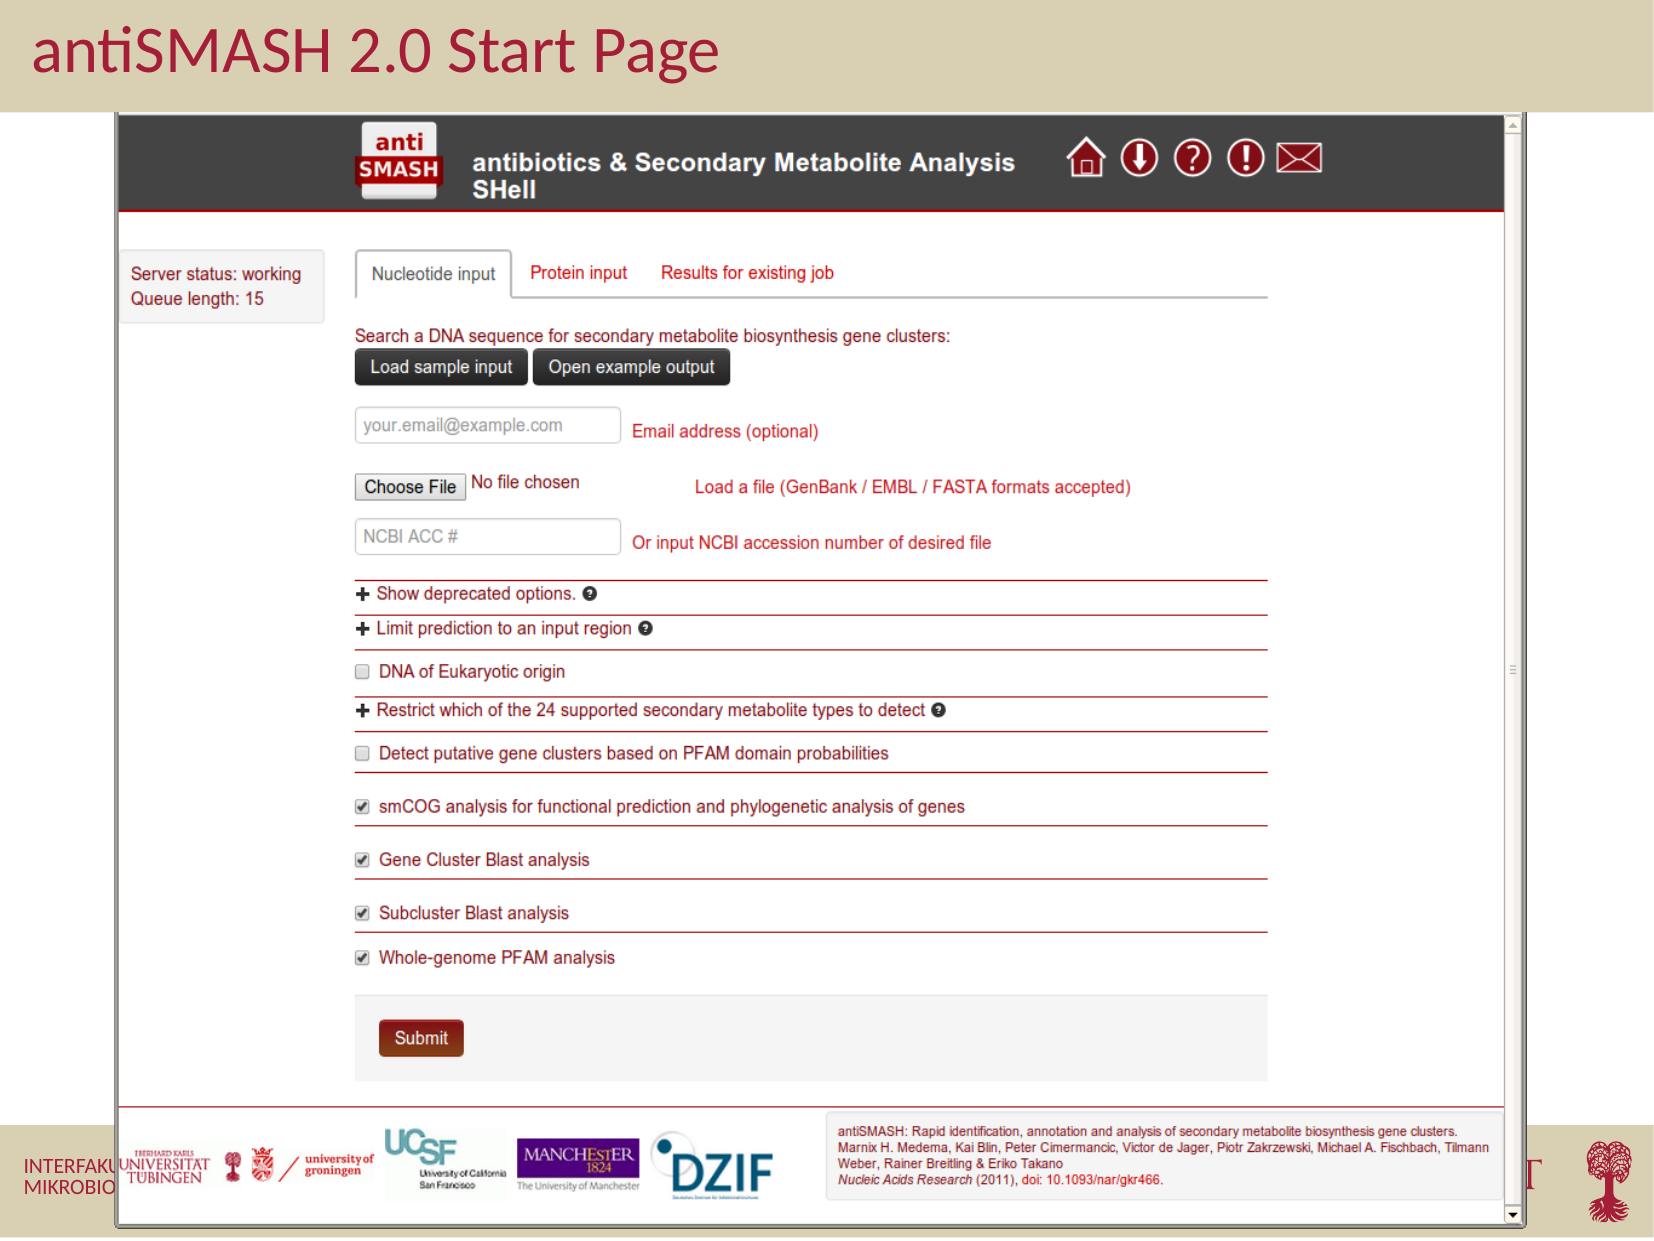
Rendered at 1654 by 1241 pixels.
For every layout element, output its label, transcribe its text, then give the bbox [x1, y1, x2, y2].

picture [114, 112, 1527, 1229]
title antiSMASH 2.0 Start Page [31, 0, 1374, 113]
